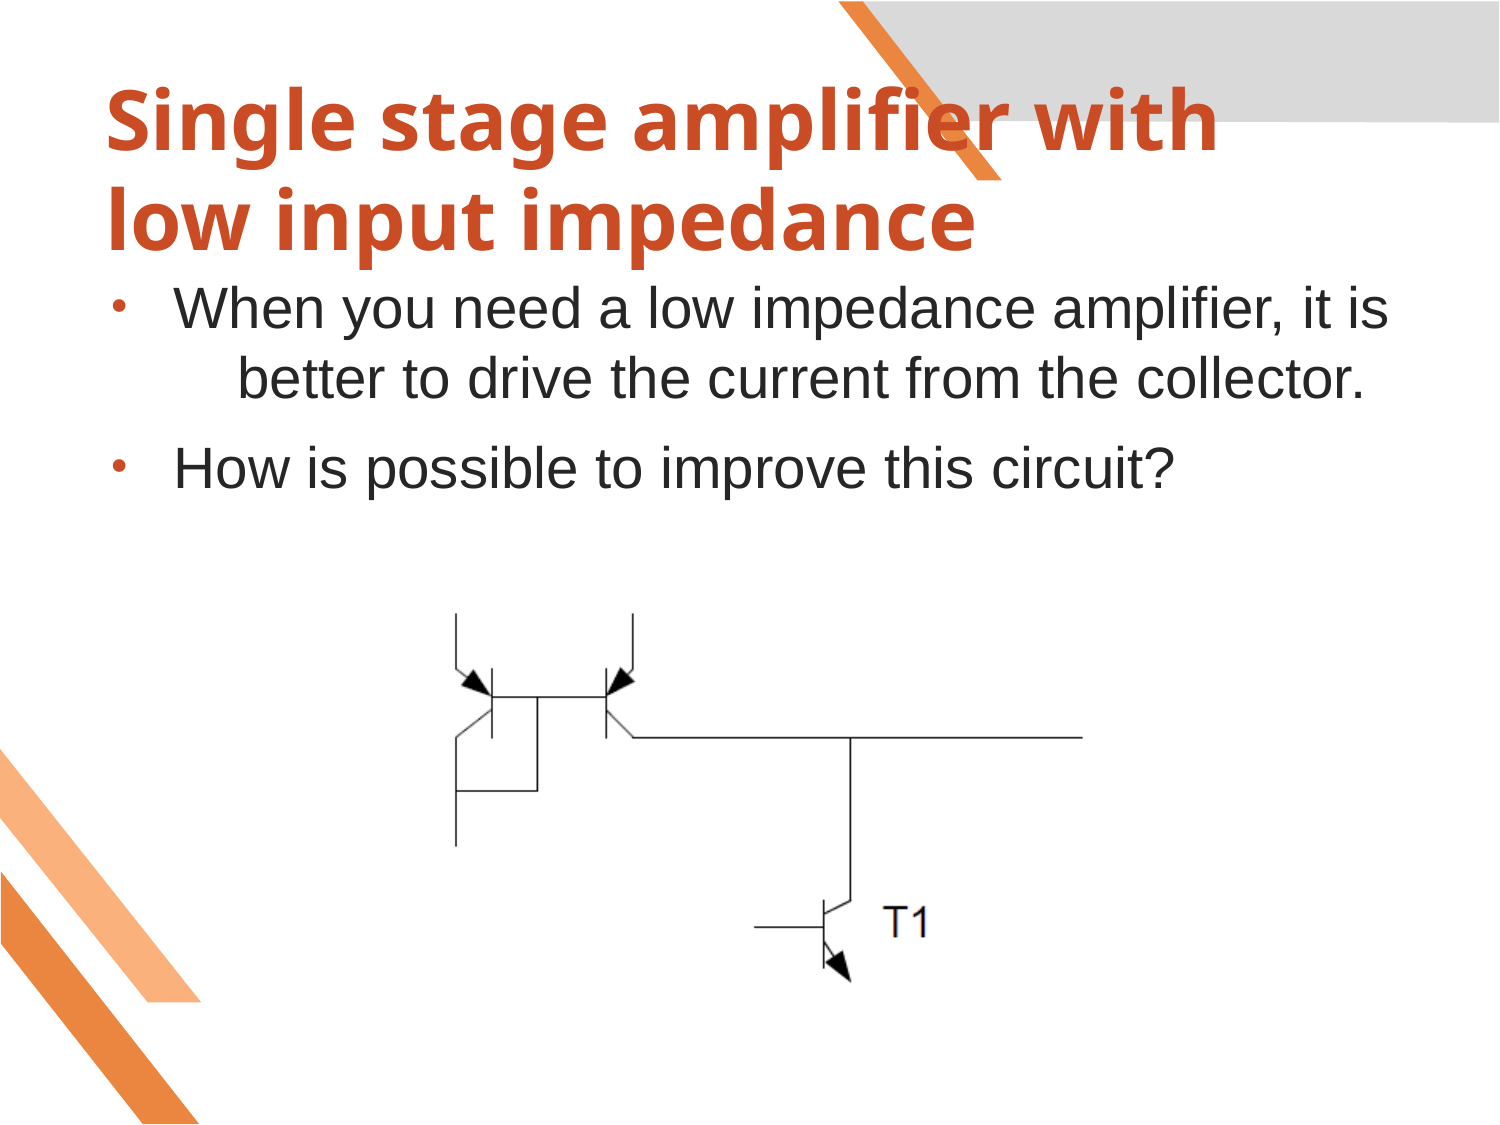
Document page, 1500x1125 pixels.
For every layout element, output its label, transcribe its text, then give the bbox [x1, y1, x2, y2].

list When you need a low impedance amplifier, it is better to drive the current from the collector. How is possible to improve this circuit? [75, 262, 1426, 1013]
picture [371, 562, 1144, 1019]
title Single stage amplifier with low input impedance [75, 59, 1282, 192]
